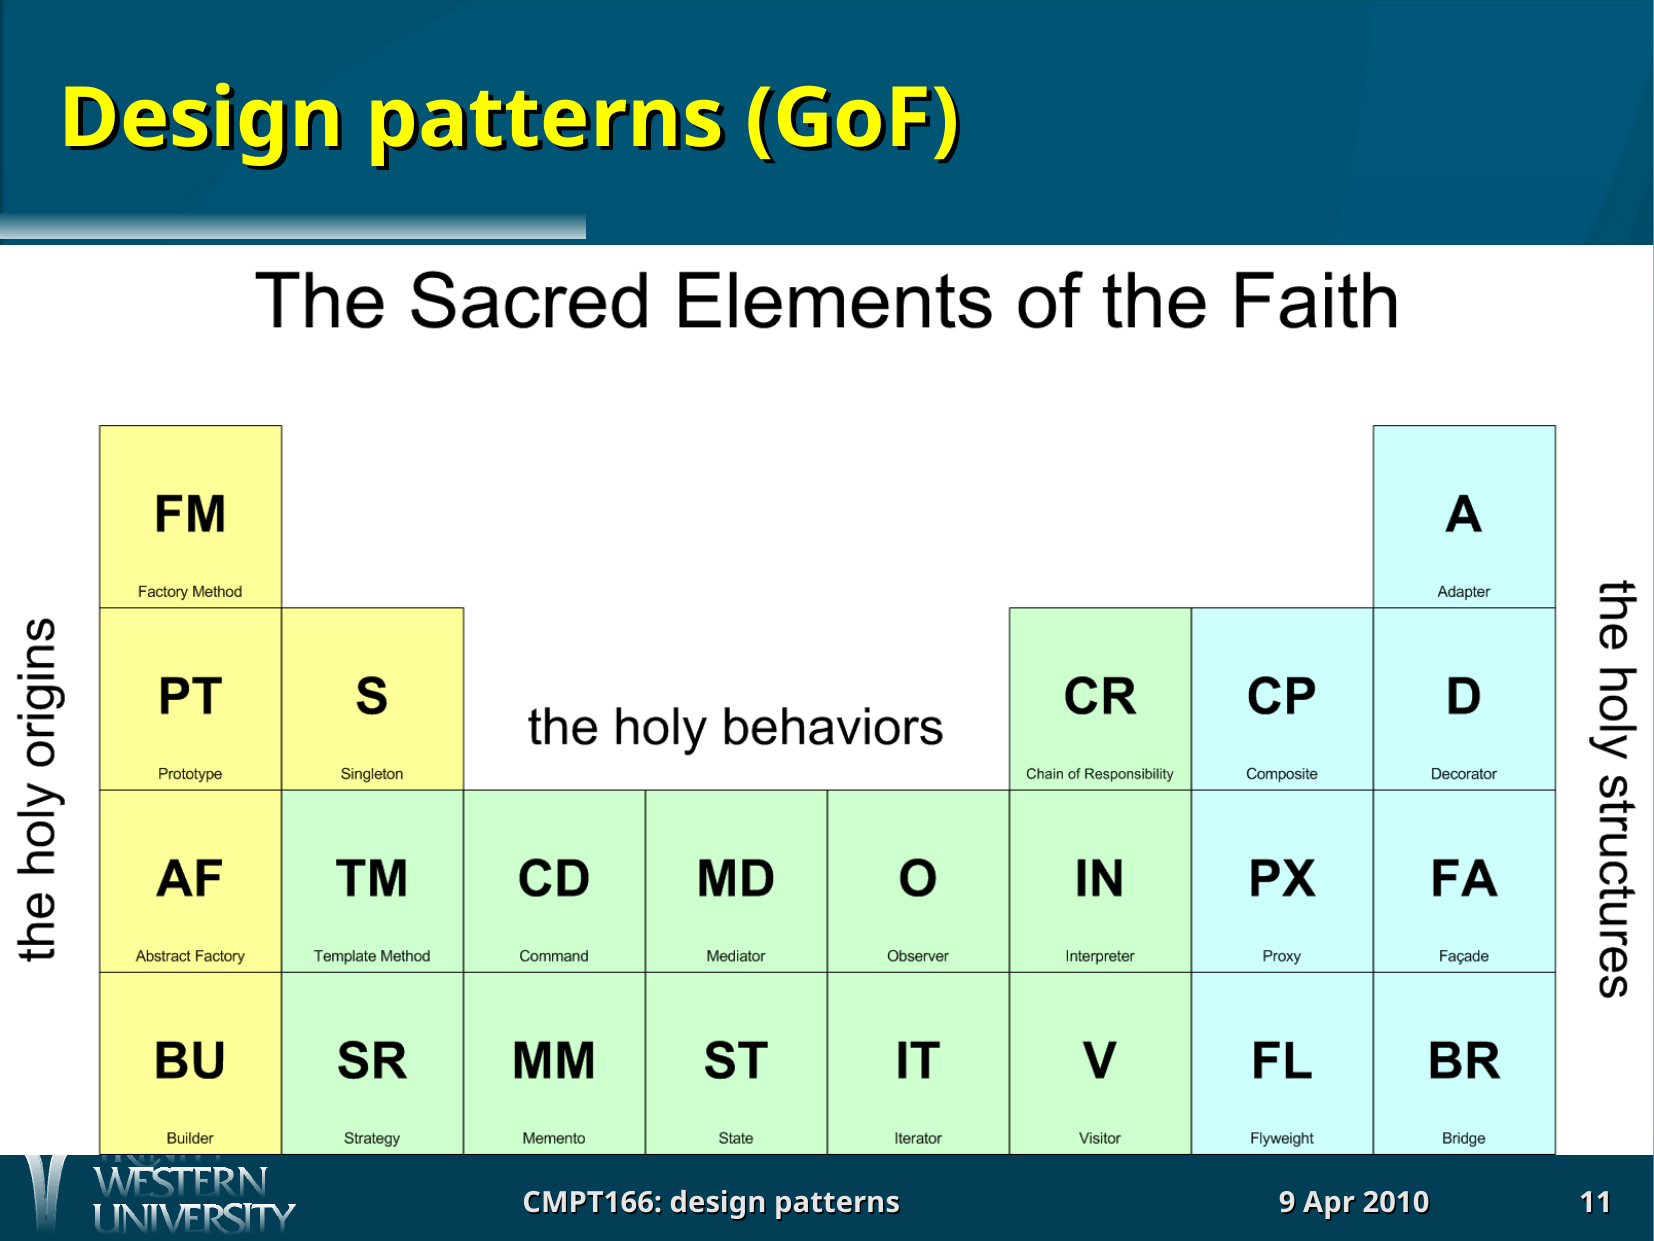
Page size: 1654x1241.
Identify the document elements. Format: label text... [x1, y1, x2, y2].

picture [0, 246, 1654, 1155]
title Design patterns (GoF) [59, 19, 1548, 208]
picture [38, 1227, 54, 1232]
